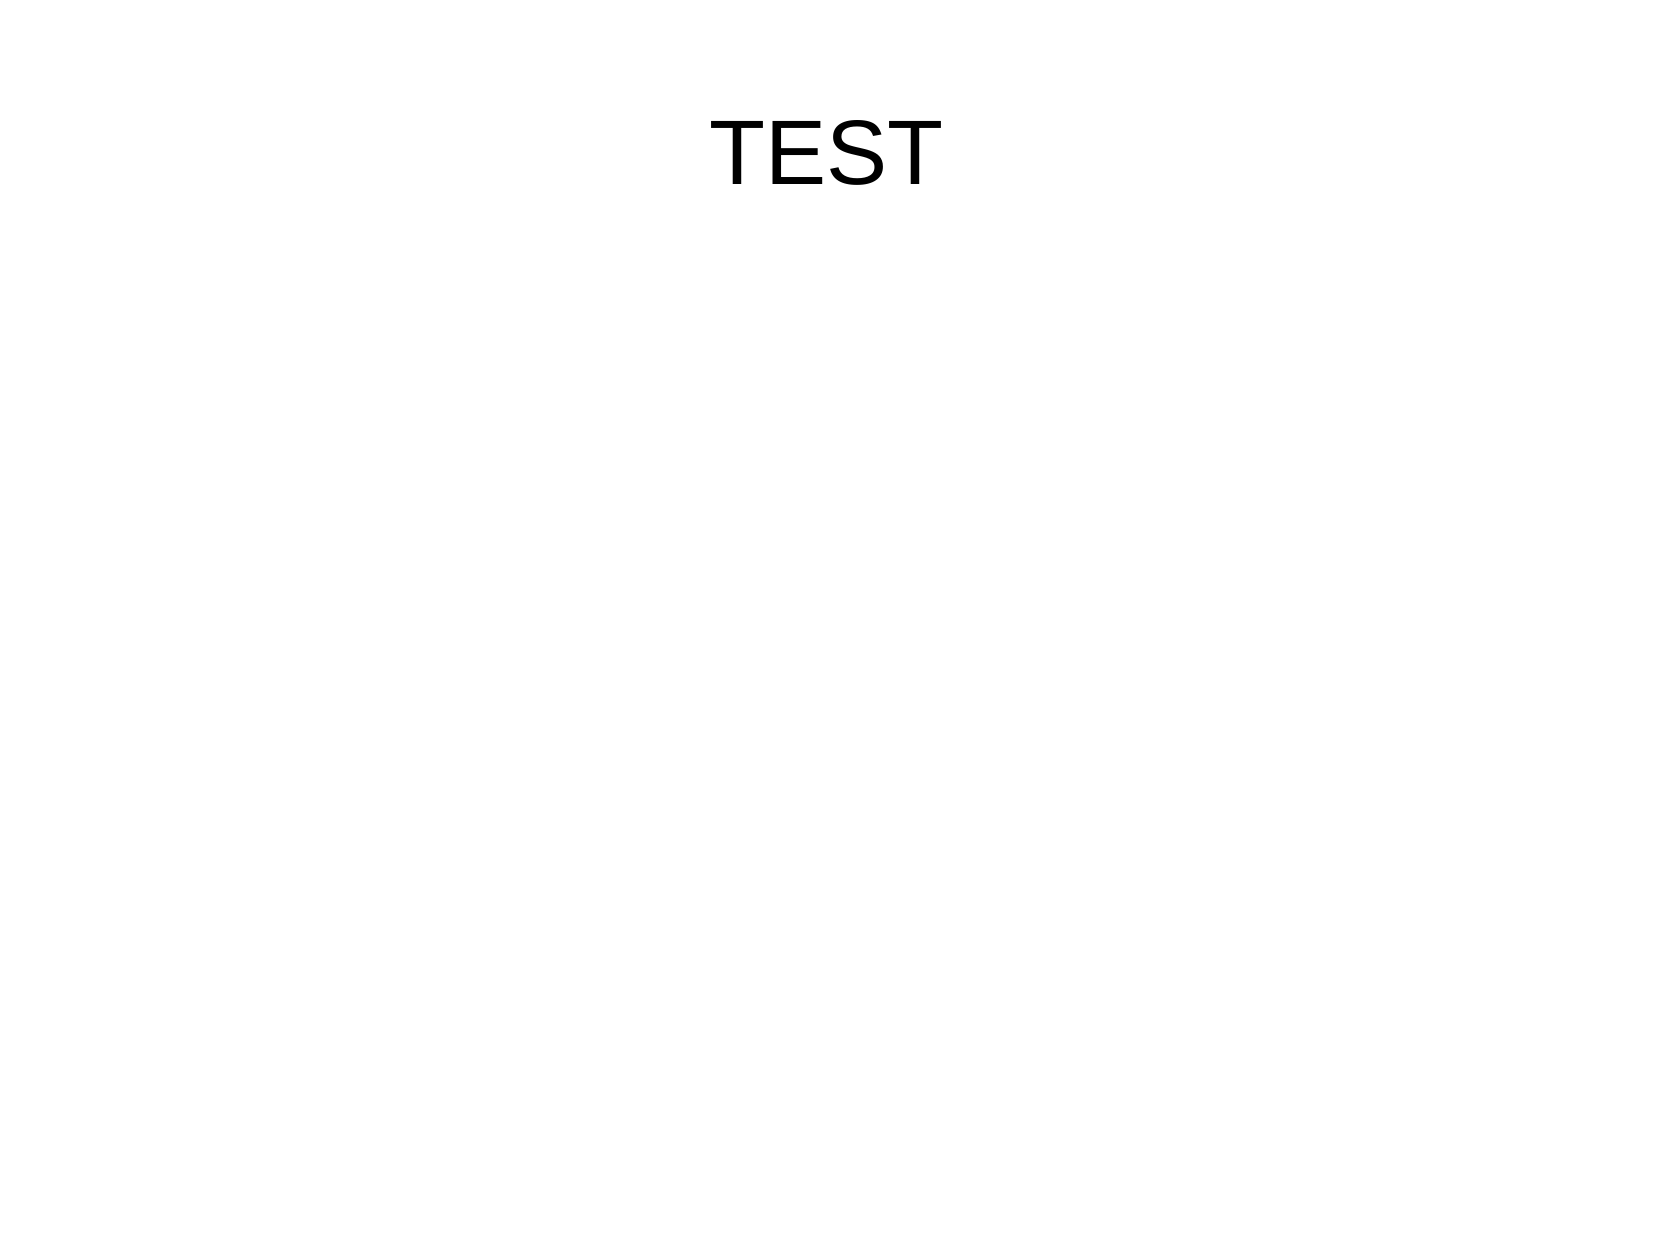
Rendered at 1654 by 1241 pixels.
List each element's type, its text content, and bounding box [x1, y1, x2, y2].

title TEST [82, 49, 1571, 257]
